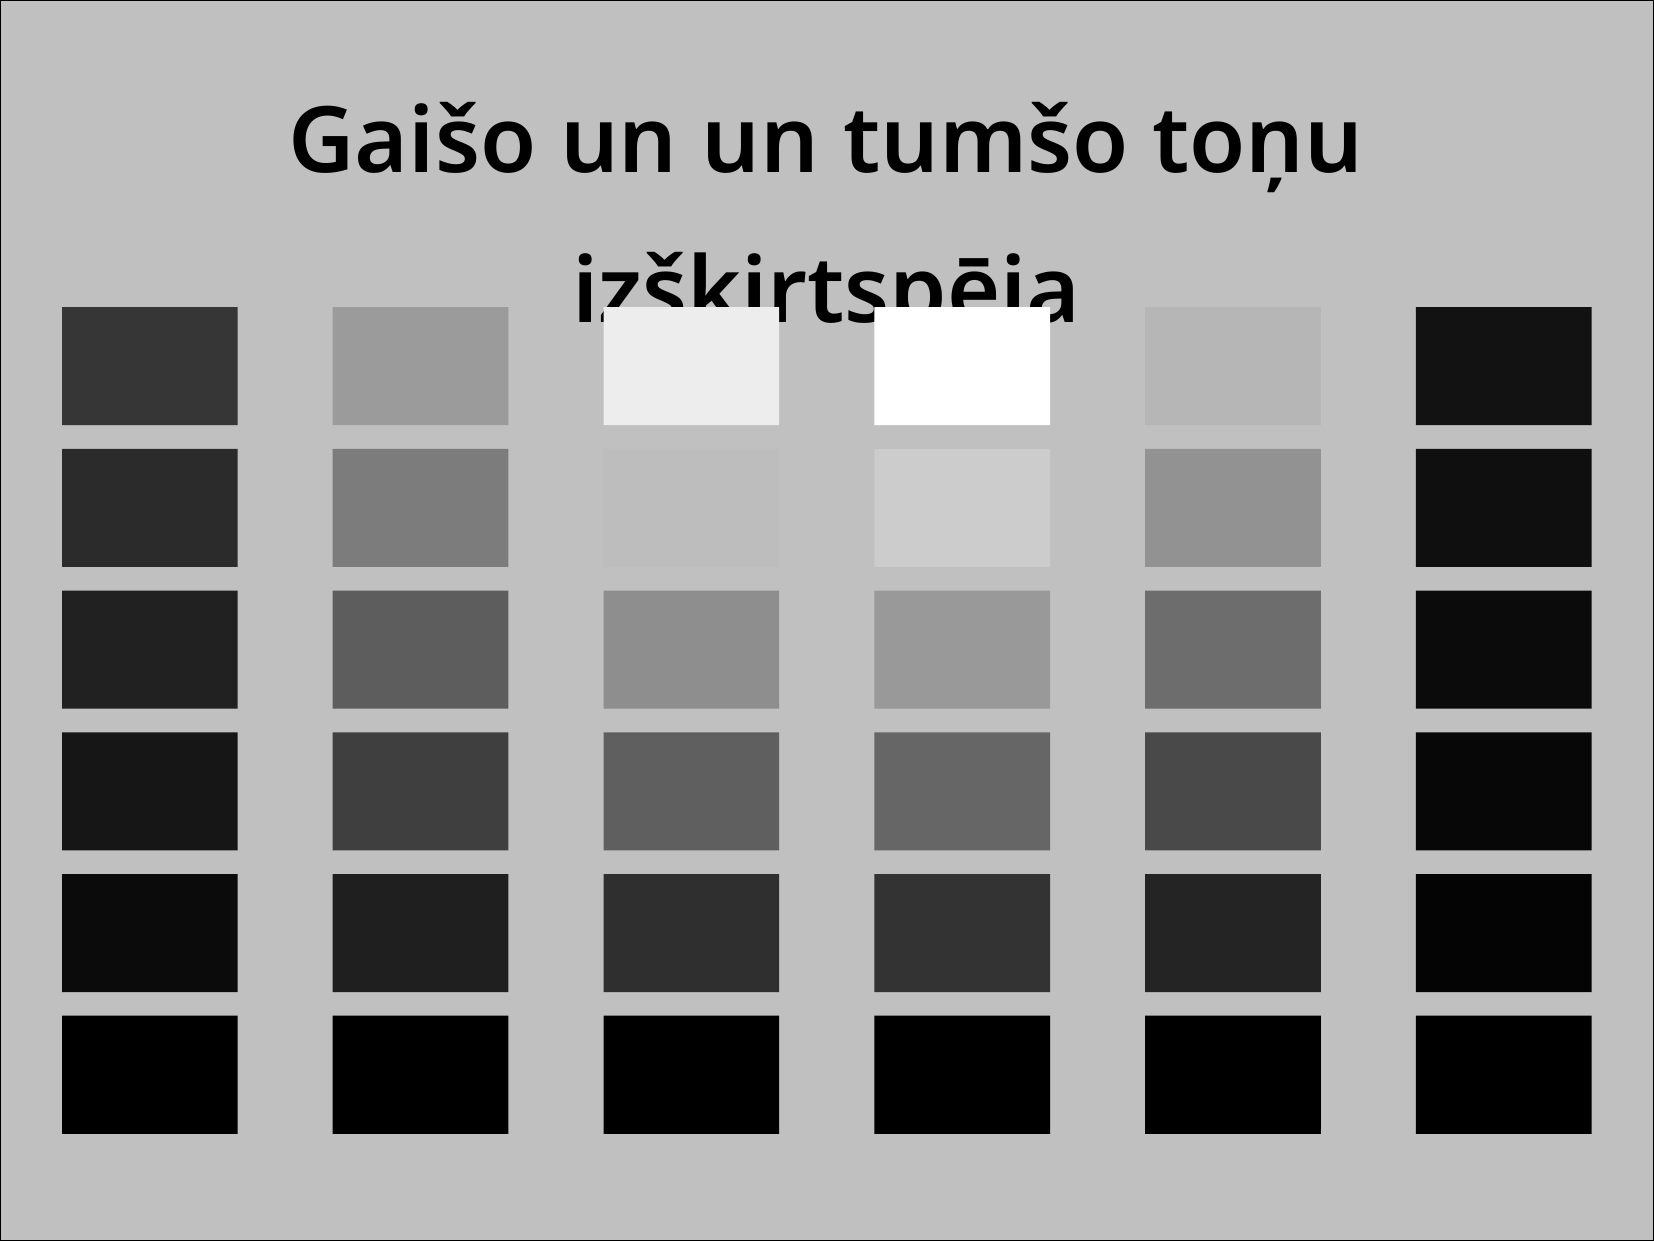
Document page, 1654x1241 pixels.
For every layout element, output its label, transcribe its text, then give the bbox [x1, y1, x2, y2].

title Gaišo un un tumšo toņu izšķirtspēja [29, 49, 1625, 296]
text_box [0, 0, 1654, 1241]
